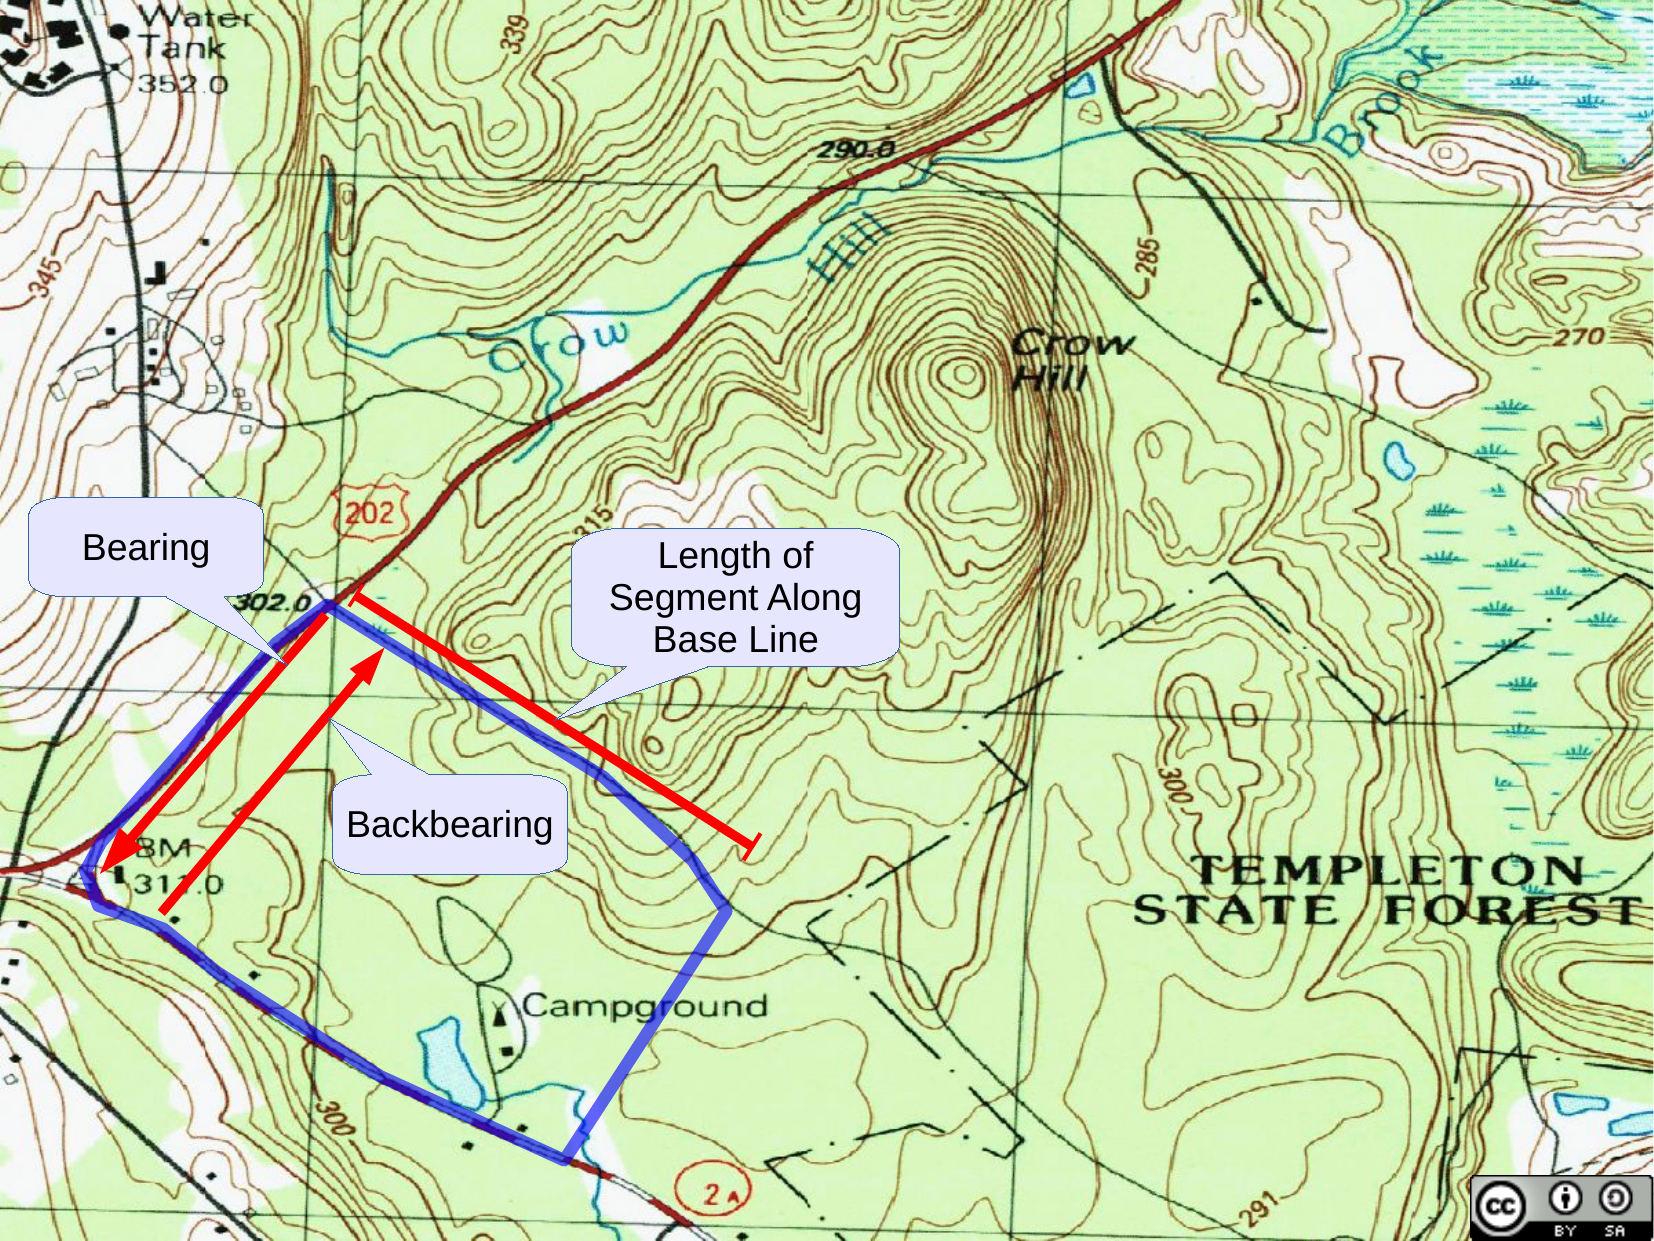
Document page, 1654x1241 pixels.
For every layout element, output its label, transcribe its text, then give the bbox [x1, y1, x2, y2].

picture [0, 0, 1654, 1241]
text_box Backbearing [328, 717, 568, 875]
text_box Length of Segment Along Base Line [554, 528, 900, 721]
text_box Bearing [28, 497, 288, 666]
